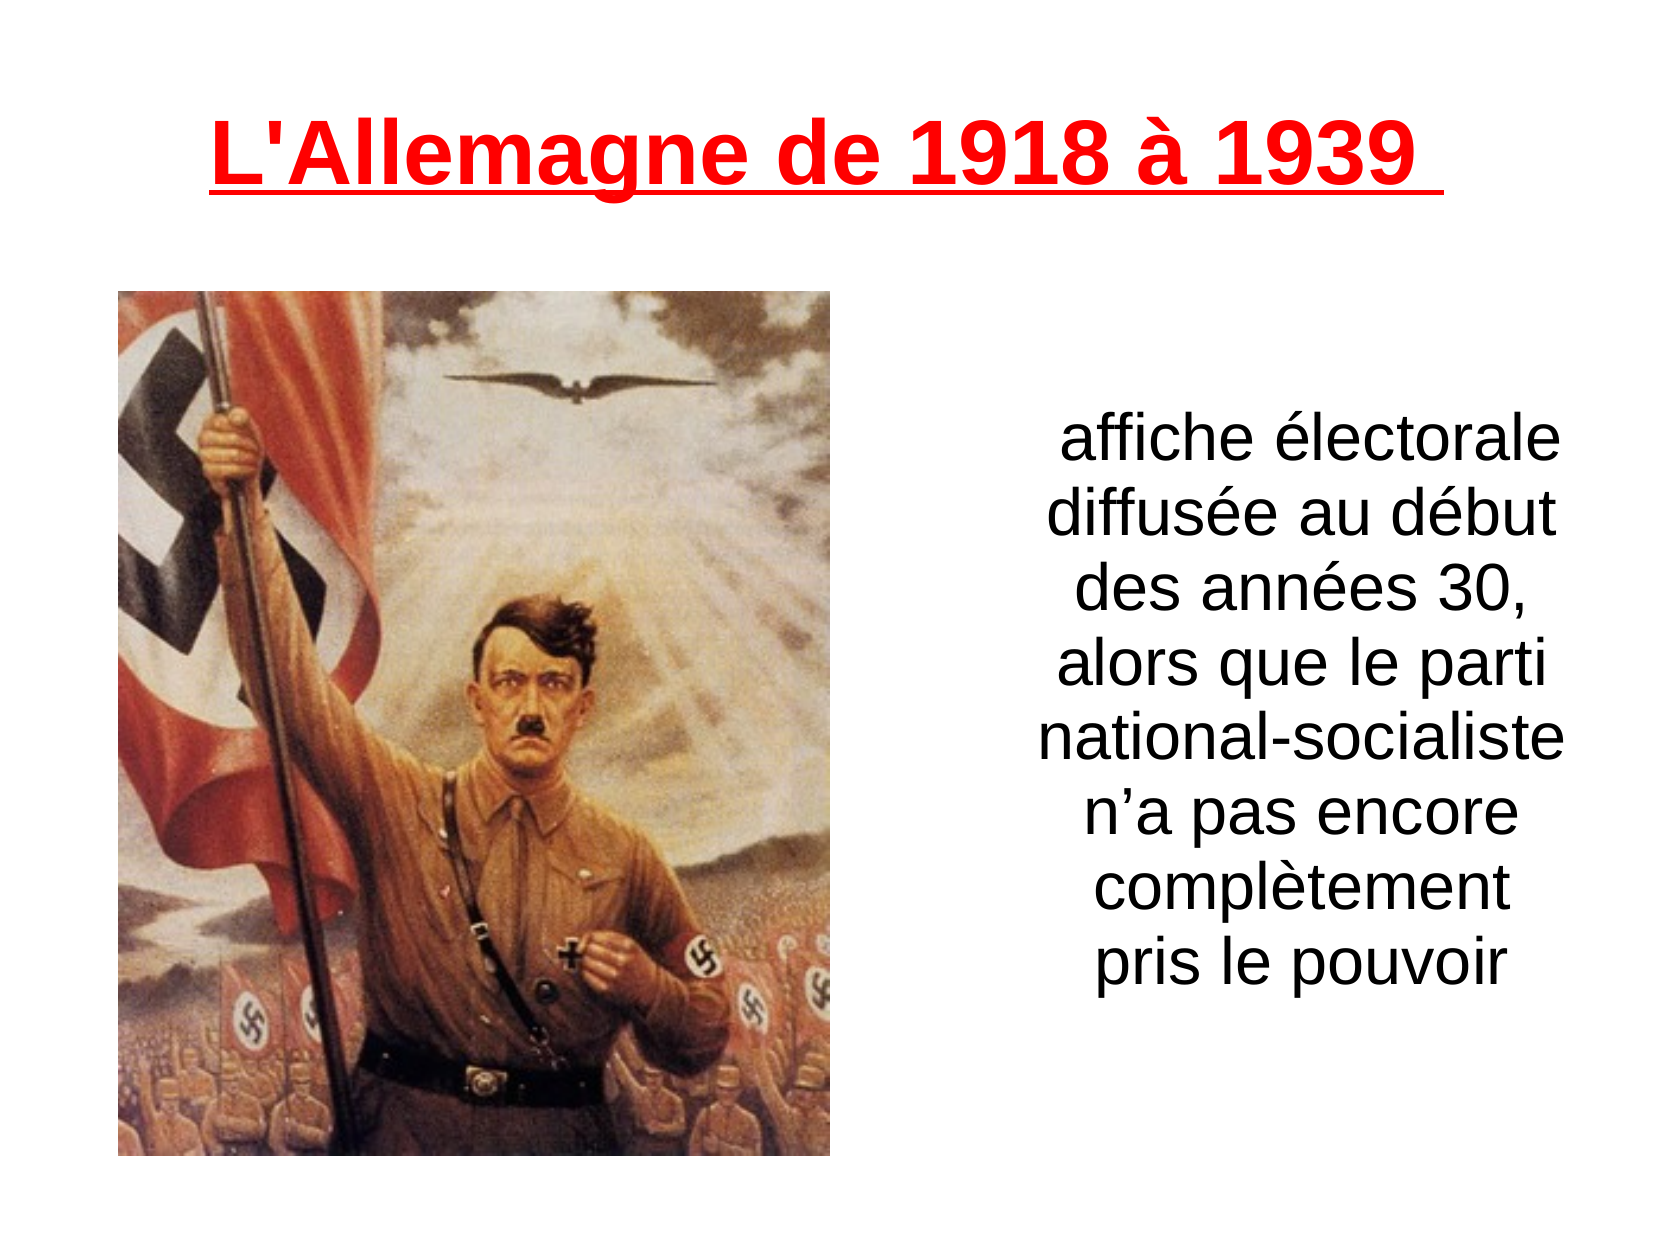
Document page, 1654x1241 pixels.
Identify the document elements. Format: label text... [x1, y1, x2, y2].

picture [118, 291, 830, 1156]
text_box affiche électorale diffusée au début des années 30, alors que le parti national-socialiste n’a pas encore complètement pris le pouvoir [1033, 297, 1571, 1102]
title L'Allemagne de 1918 à 1939 [82, 49, 1571, 257]
